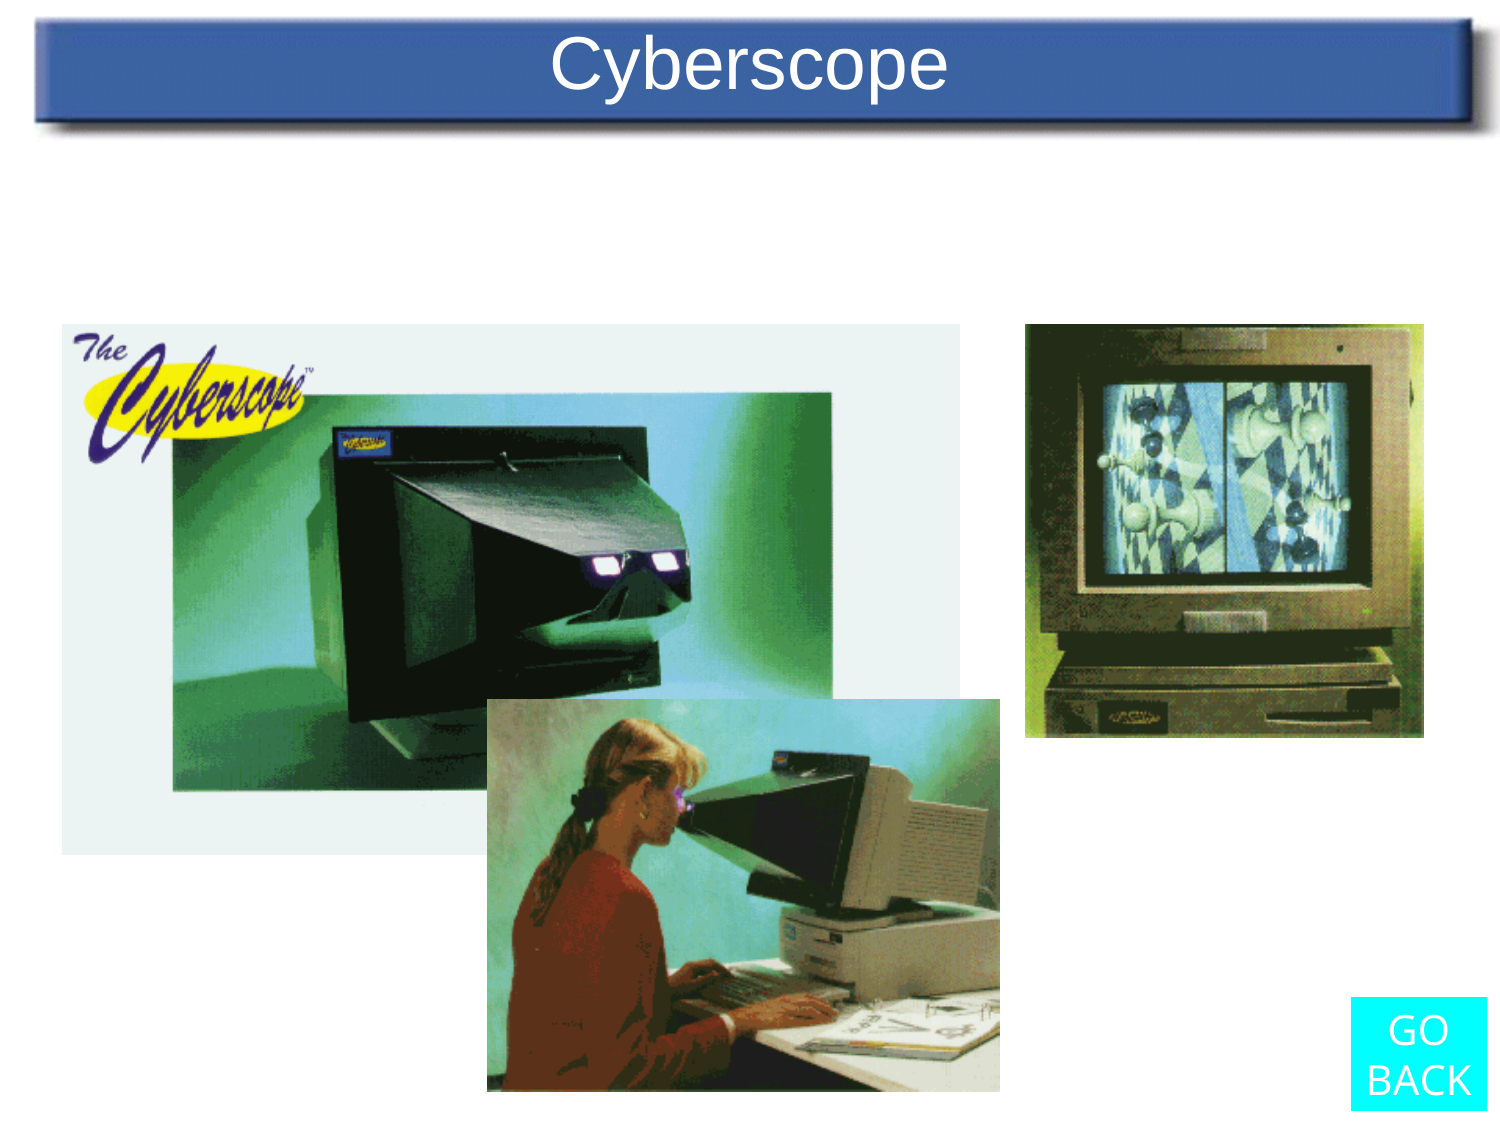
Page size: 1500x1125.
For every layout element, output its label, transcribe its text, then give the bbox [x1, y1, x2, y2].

picture [33, 15, 1500, 142]
title Cyberscope [112, 0, 1388, 119]
text_box GO BACK [1350, 995, 1488, 1112]
picture [1025, 324, 1424, 738]
picture [62, 324, 1000, 1092]
